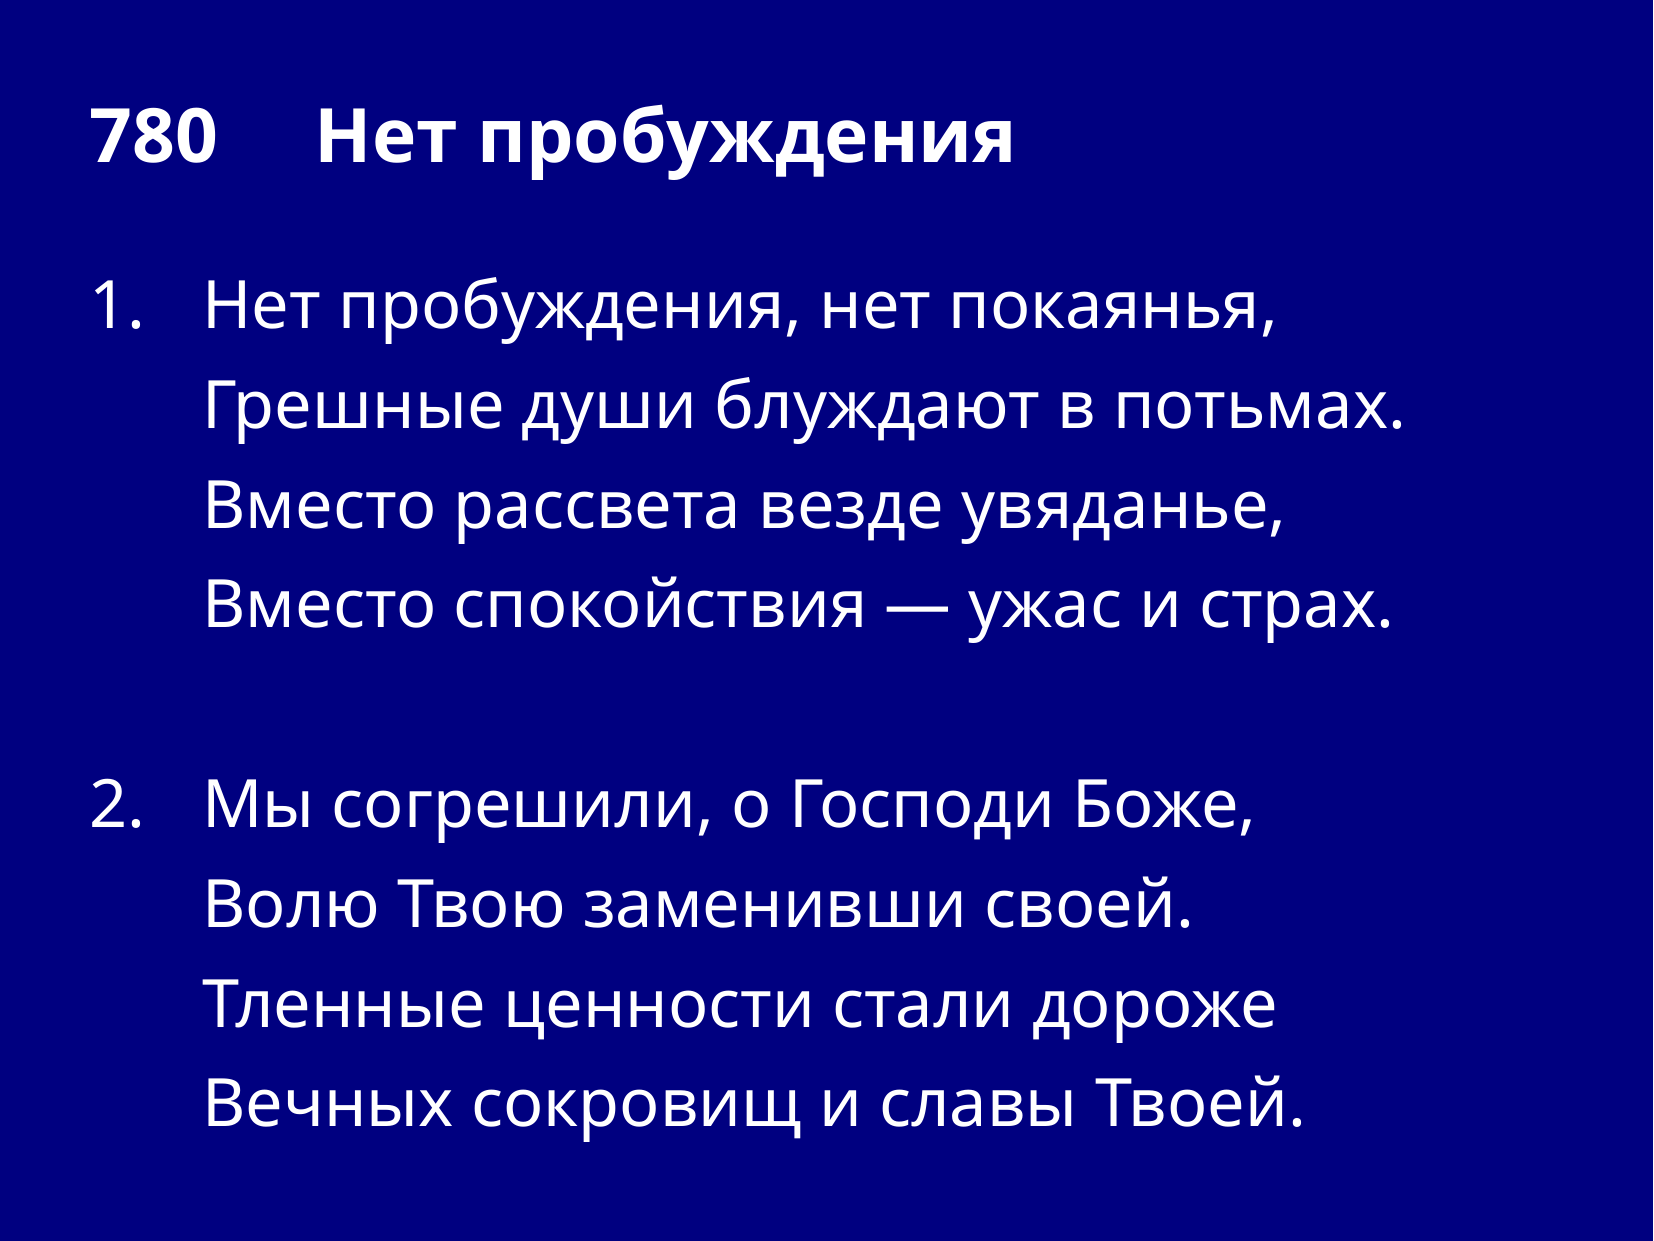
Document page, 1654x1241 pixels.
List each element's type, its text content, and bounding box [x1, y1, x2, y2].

text_box 1. Нет пробуждения, нет покаянья, Грешные души блуждают в потьмах. Вместо рассвета везде увяданье, Вместо спокойствия — ужас и страх. 2. Мы согрешили, о Господи Боже, Волю Твою заменивши своей. Тленные ценности стали дороже Вечных сокровищ и славы Твоей. [75, 188, 1576, 1163]
text_box 780 Нет пробуждения [75, 75, 1576, 188]
